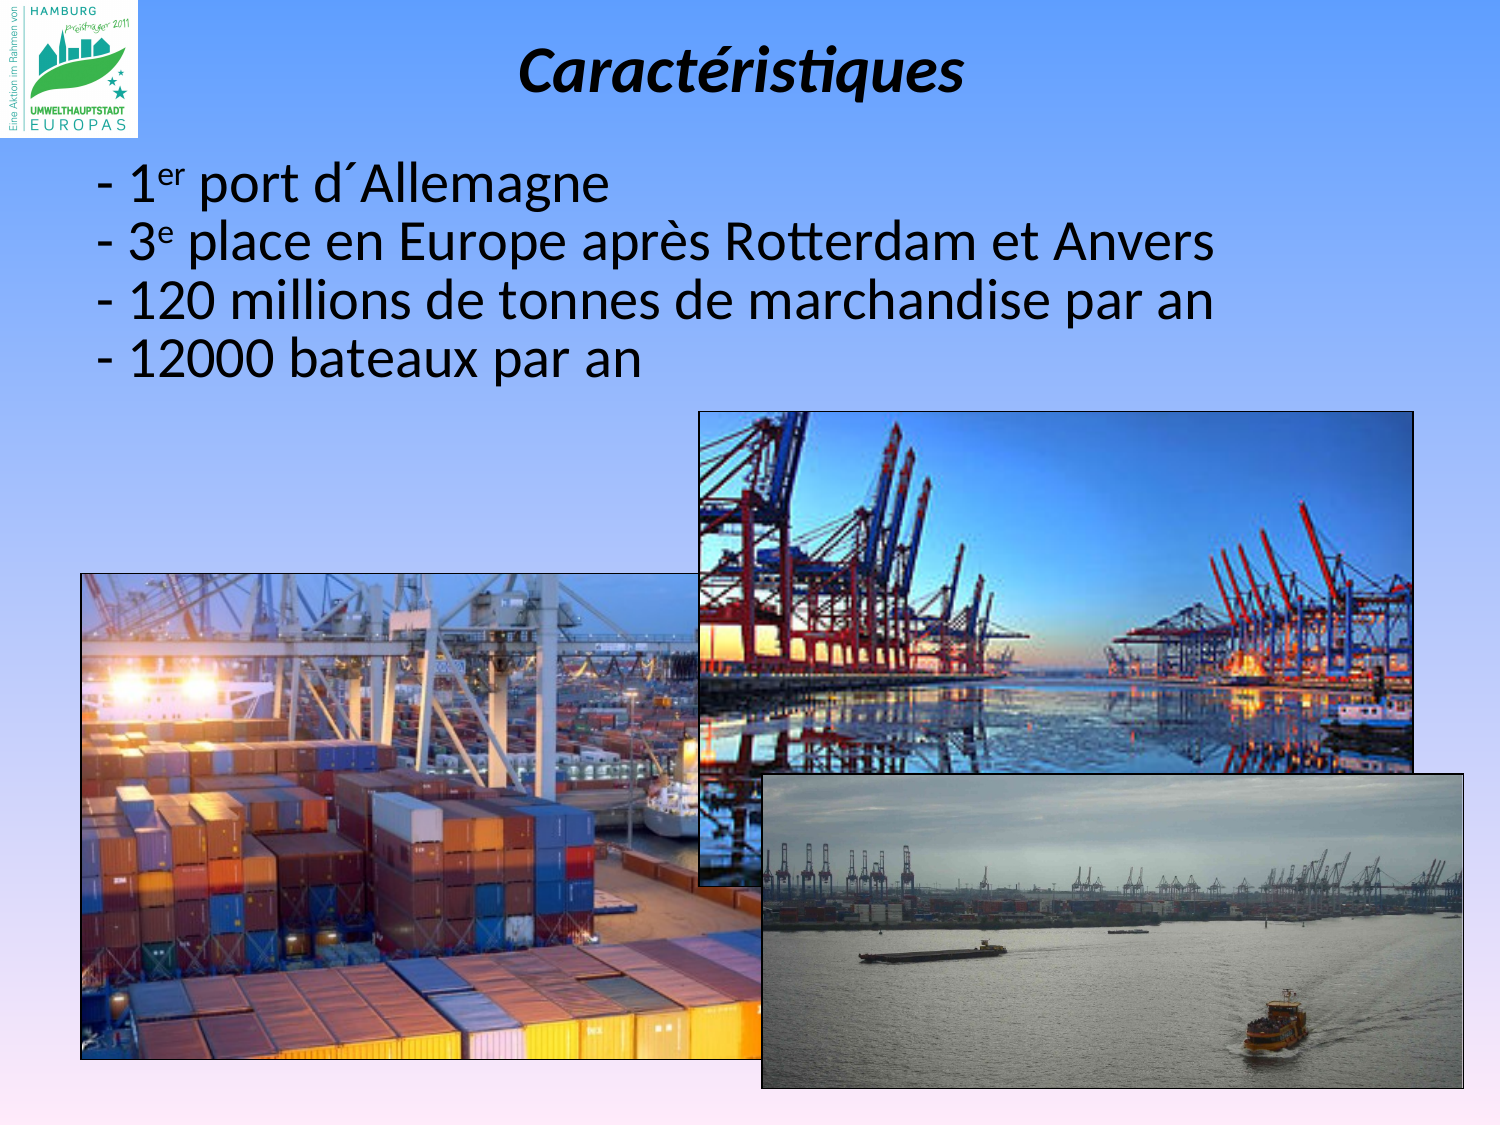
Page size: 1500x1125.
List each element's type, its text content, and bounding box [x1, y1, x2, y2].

text_box Caractéristiques [503, 35, 1114, 118]
title - 1er port d´Allemagne - 3e place en Europe après Rotterdam et Anvers - 120 millions de tonnes de marchandise par an - 12000 bateaux par an [81, 127, 1278, 424]
picture [0, 0, 138, 138]
picture [82, 574, 761, 1059]
picture [699, 412, 1413, 886]
picture [762, 774, 1463, 1088]
